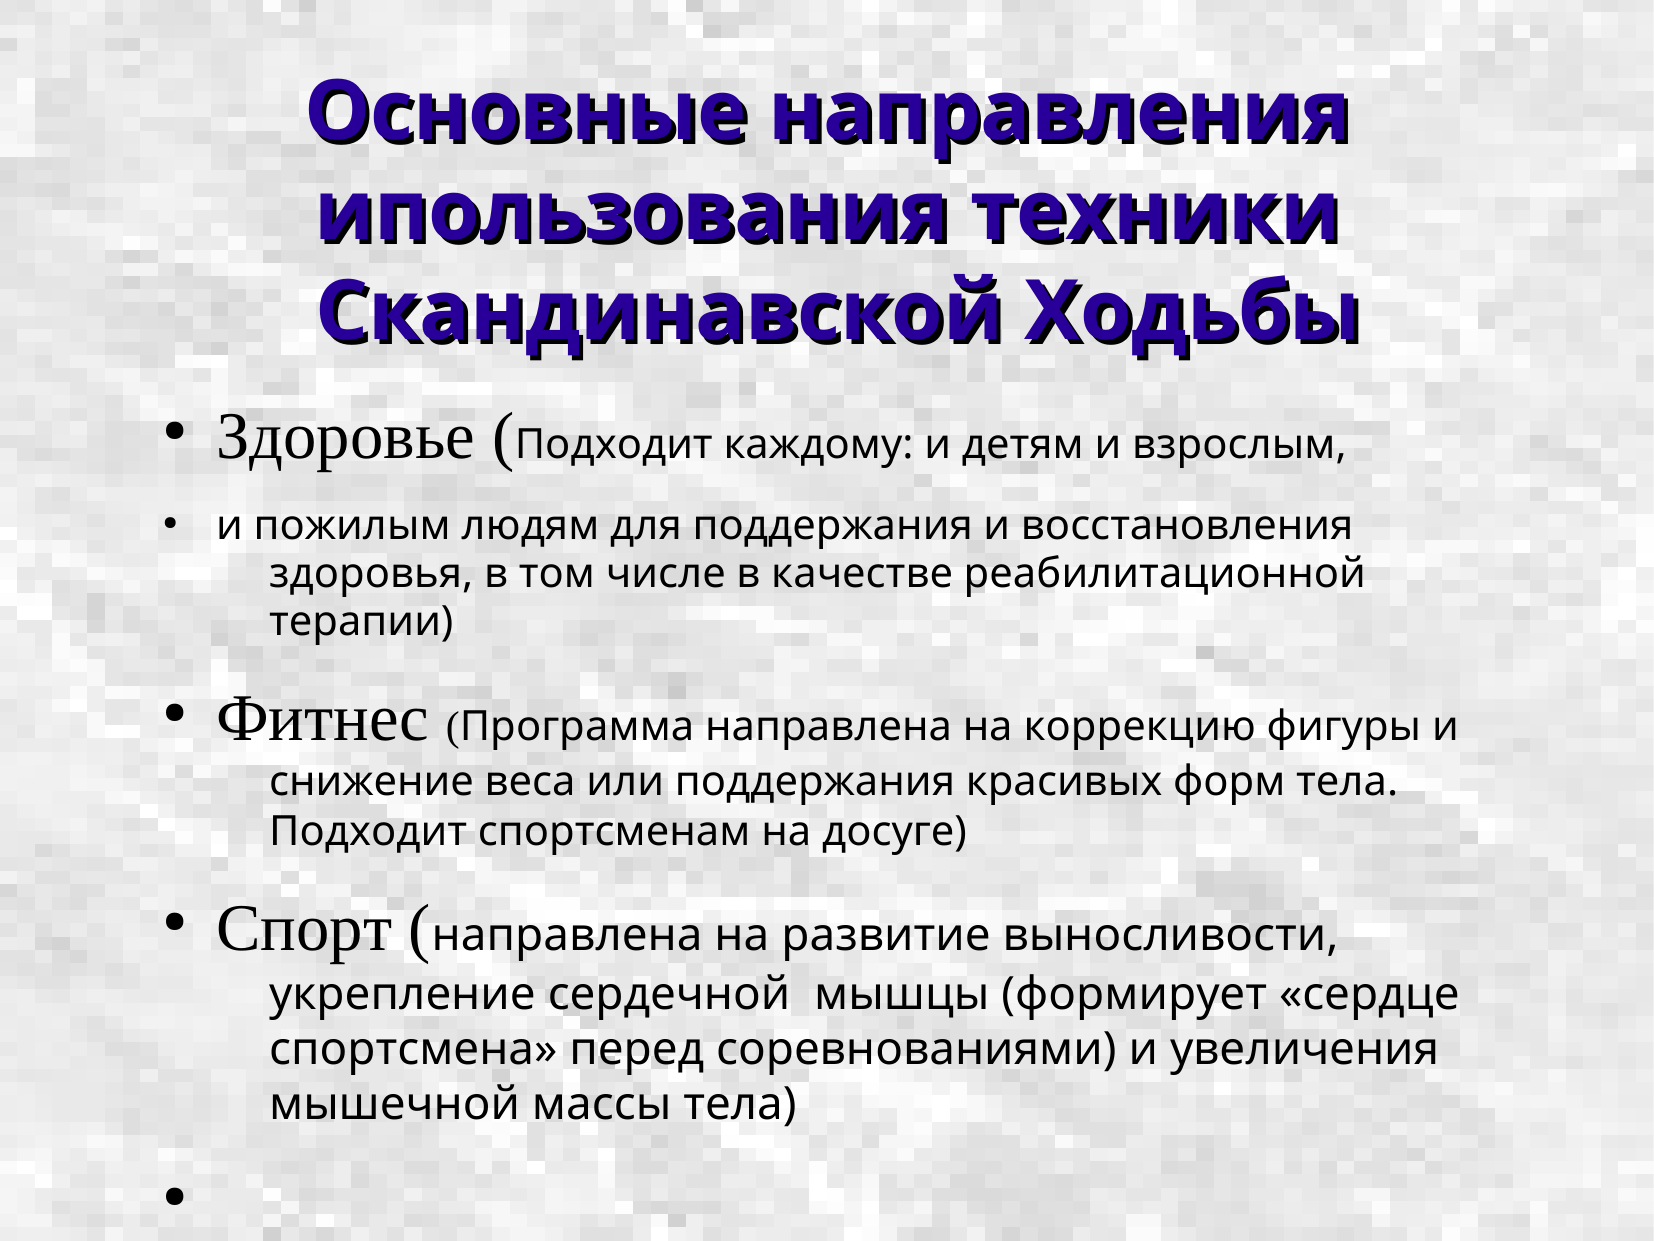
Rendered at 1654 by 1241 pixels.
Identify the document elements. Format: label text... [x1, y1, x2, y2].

title Основные направления ипользования техники Скандинавской Ходьбы [121, 55, 1534, 358]
list Здоровье (Подходит каждому: и детям и взрослым, и пожилым людям для поддержания и восстановления здоровья, в том числе в качестве реабилитационной терапии) Фитнес (Программа направлена на коррекцию фигуры и снижение веса или поддержания красивых форм тела. Подходит спортсменам на досуге) Спорт (направлена на развитие выносливости, укрепление сердечной мышцы (формирует «сердце спортсмена» перед соревнованиями) и увеличения мышечной массы тела) [127, 392, 1540, 1217]
